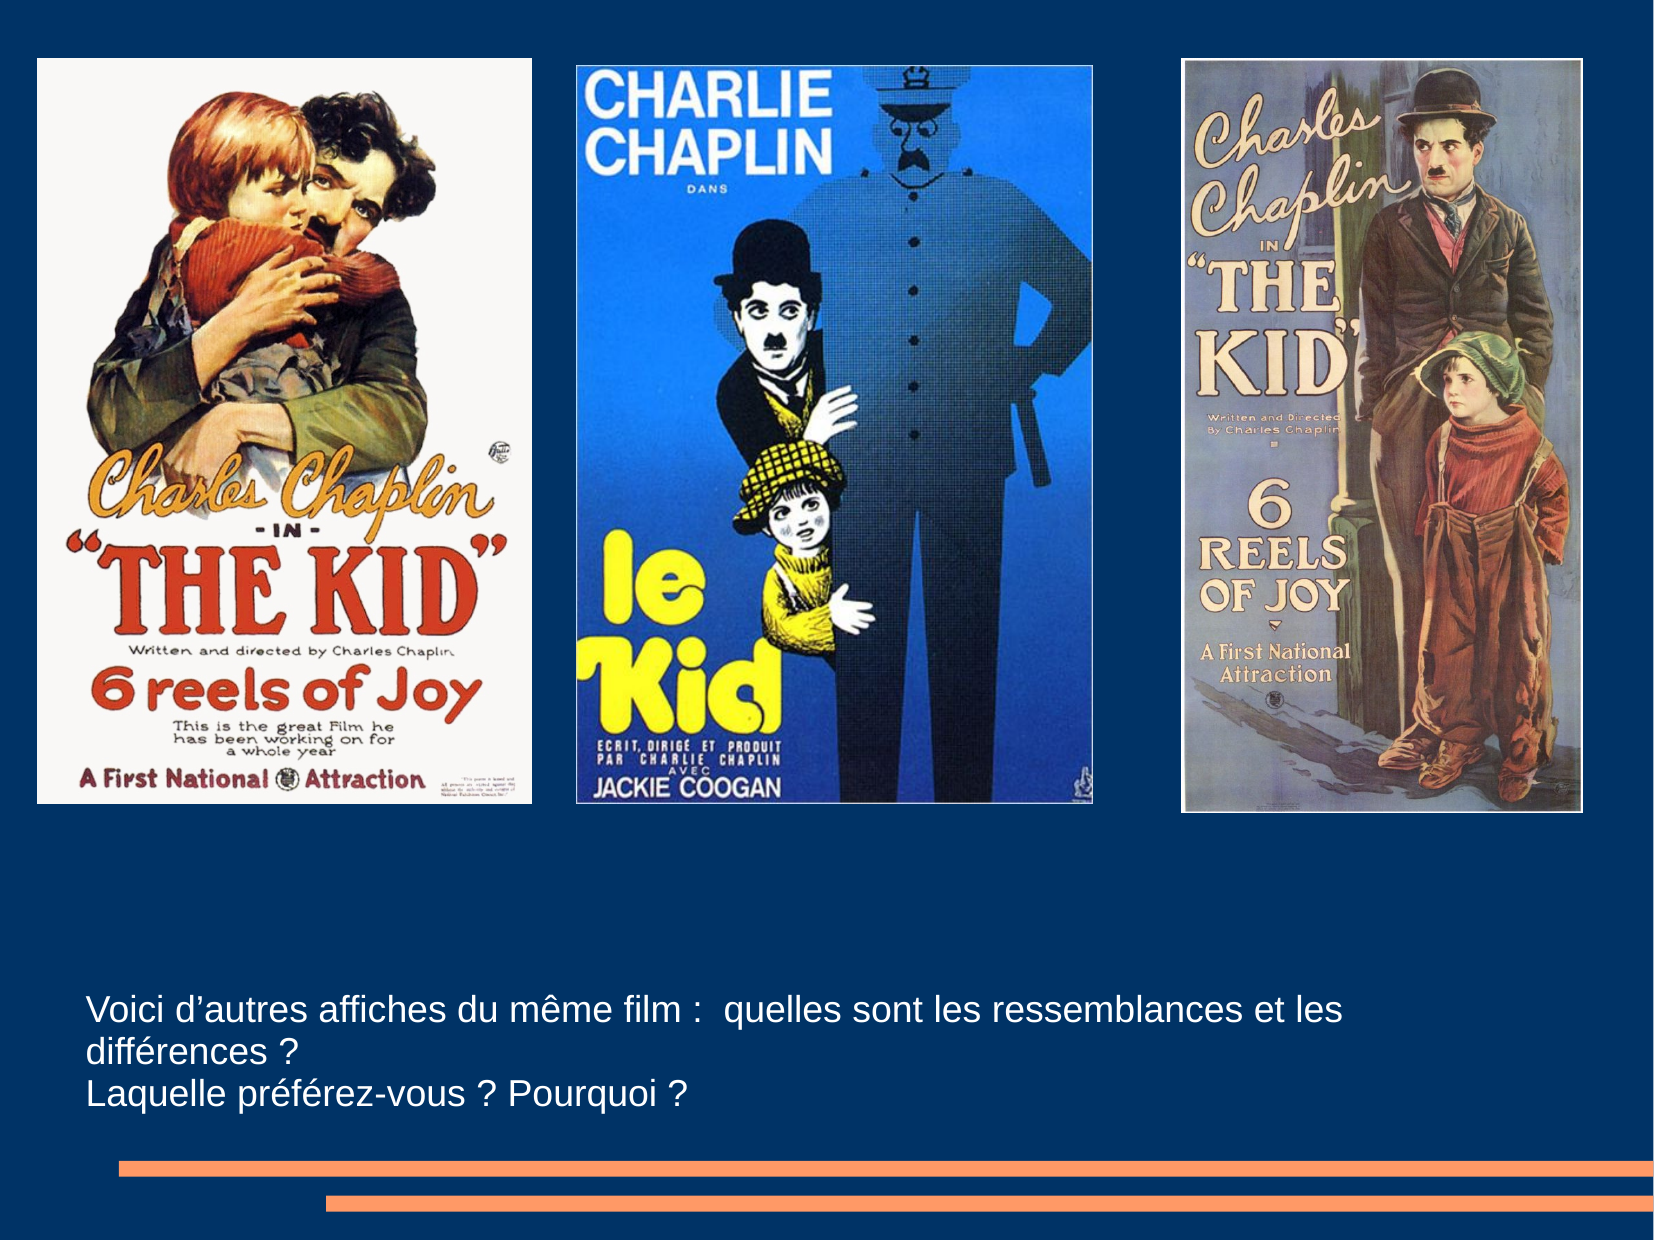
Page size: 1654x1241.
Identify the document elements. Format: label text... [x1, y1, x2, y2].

text_box Voici d’autres affiches du même film : quelles sont les ressemblances et les différences ? Laquelle préférez-vous ? Pourquoi ? [70, 981, 1536, 1123]
picture [576, 65, 1093, 804]
picture [1181, 58, 1583, 813]
picture [37, 58, 532, 805]
